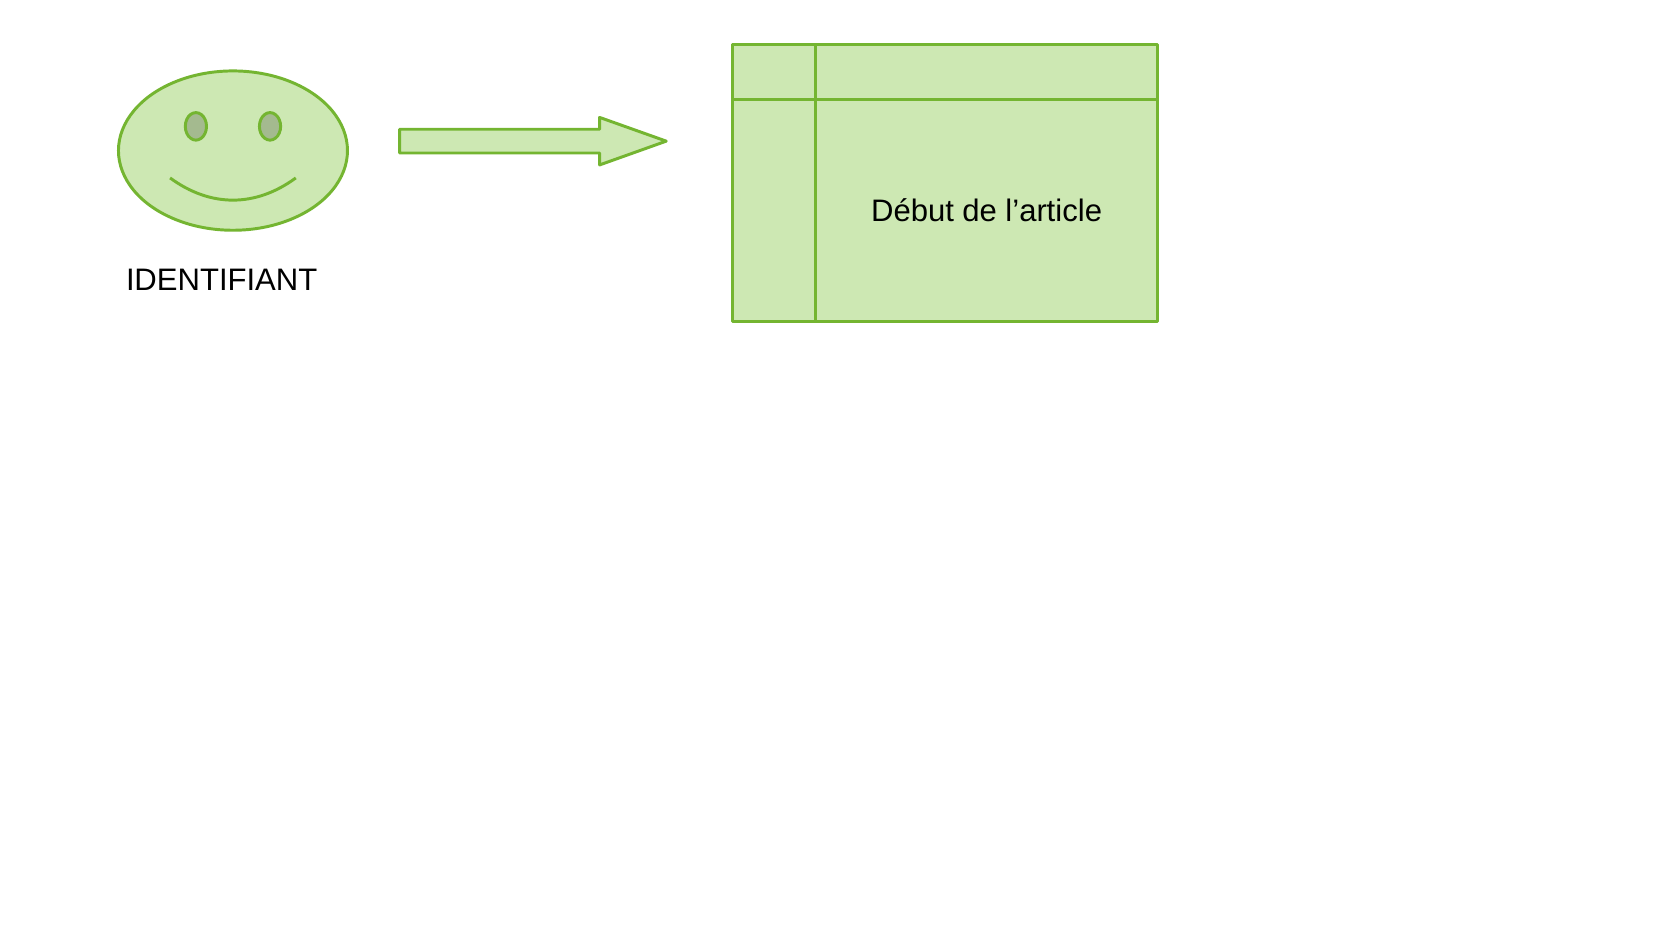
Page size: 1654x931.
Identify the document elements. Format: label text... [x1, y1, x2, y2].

text_box IDENTIFIANT [111, 255, 400, 303]
text_box [118, 70, 348, 231]
text_box Début de l’article [732, 44, 1158, 322]
text_box [399, 117, 667, 165]
